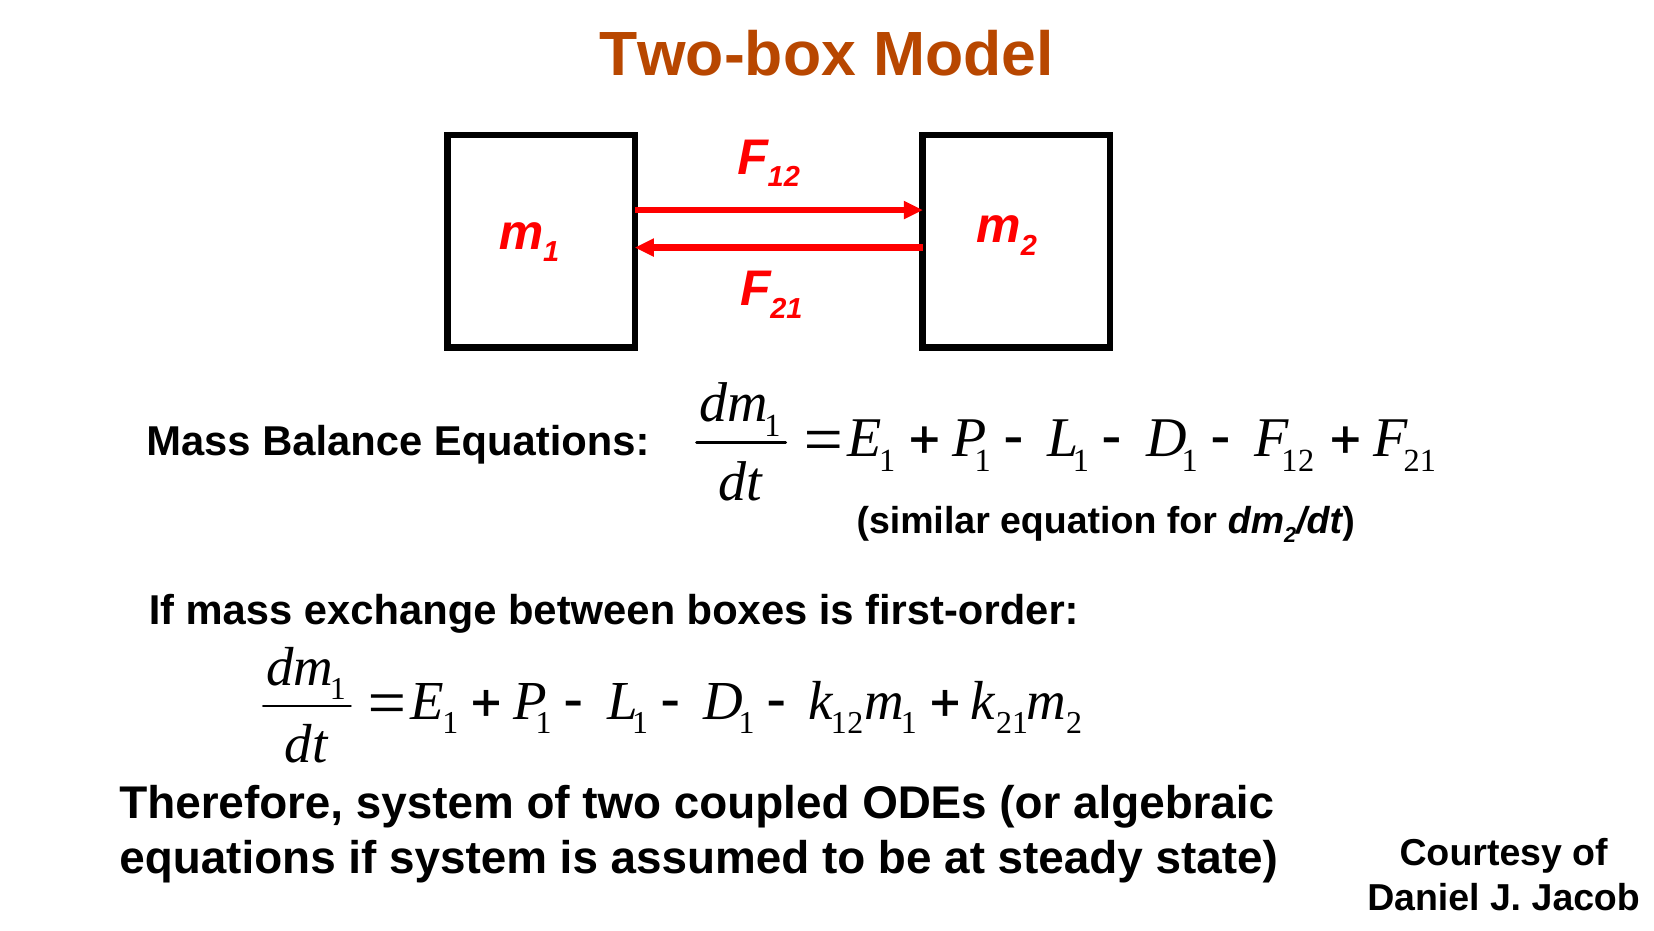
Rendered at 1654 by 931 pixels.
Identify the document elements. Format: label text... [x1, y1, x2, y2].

text_box Mass Balance Equations: [131, 405, 665, 472]
text_box F21 [725, 247, 818, 332]
text_box m1 [483, 191, 575, 276]
text_box (similar equation for dm2/dt) [841, 488, 1370, 556]
text_box Therefore, system of two coupled ODEs (or algebraic equations if system is assumed to be at steady state) [104, 764, 1455, 891]
text_box Courtesy of Daniel J. Jacob [1352, 820, 1654, 926]
text_box If mass exchange between boxes is first-order: [134, 575, 1095, 641]
chart [687, 368, 1444, 513]
text_box Two-box Model [0, 5, 1654, 96]
text_box F12 [722, 116, 816, 201]
text_box m2 [961, 184, 1052, 269]
chart [254, 632, 1092, 764]
